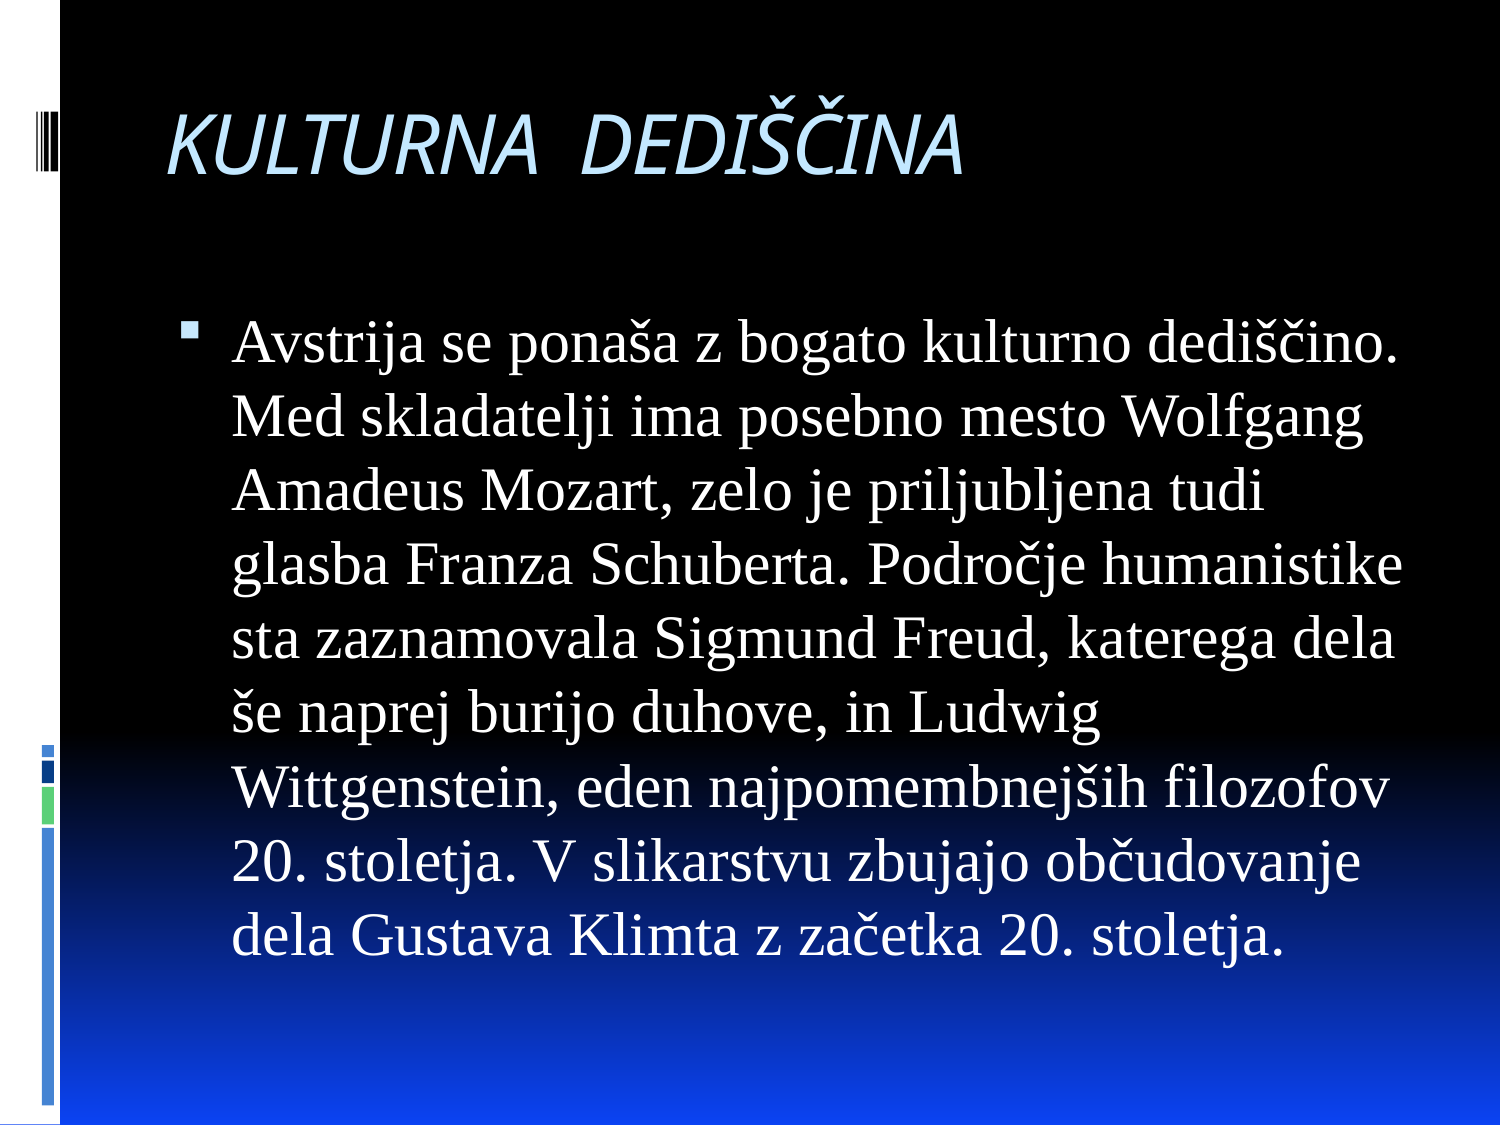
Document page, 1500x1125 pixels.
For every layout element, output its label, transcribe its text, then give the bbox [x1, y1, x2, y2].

title KULTURNA DEDIŠČINA [150, 84, 1425, 235]
list Avstrija se ponaša z bogato kulturno dediščino. Med skladatelji ima posebno mesto Wolfgang Amadeus Mozart, zelo je priljubljena tudi glasba Franza Schuberta. Področje humanistike sta zaznamovala Sigmund Freud, katerega dela še naprej burijo duhove, in Ludwig Wittgenstein, eden najpomembnejših filozofov 20. stoletja. V slikarstvu zbujajo občudovanje dela Gustava Klimta z začetka 20. stoletja. [150, 292, 1425, 1043]
